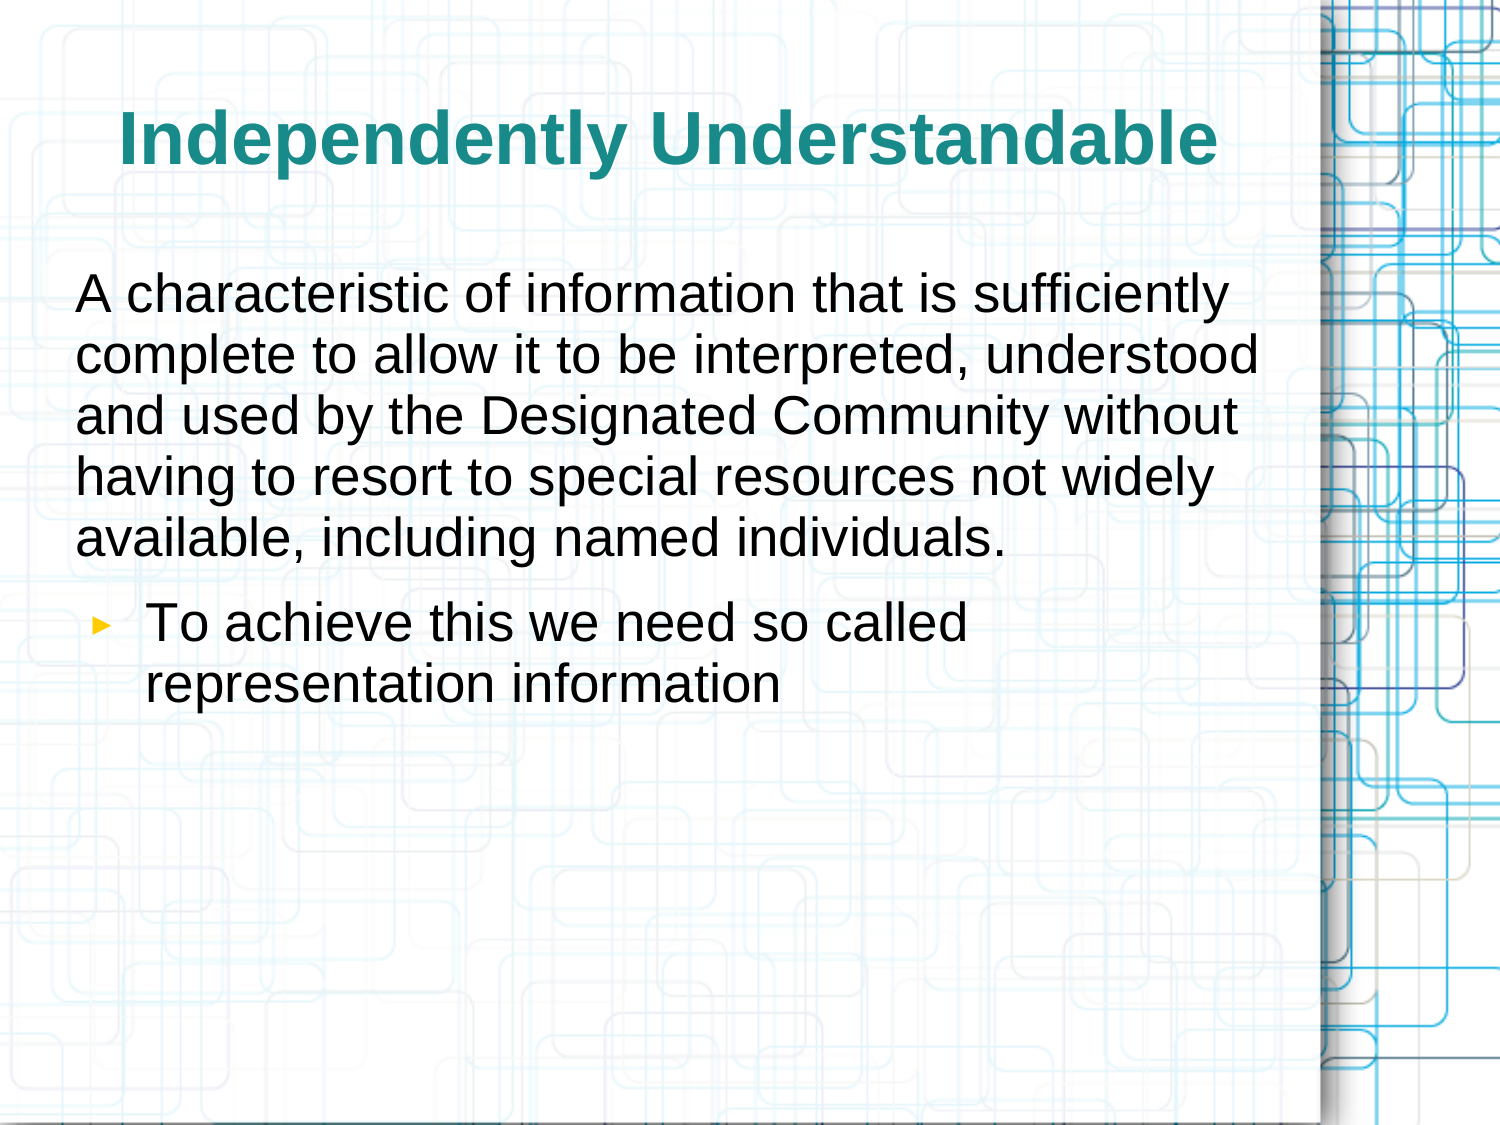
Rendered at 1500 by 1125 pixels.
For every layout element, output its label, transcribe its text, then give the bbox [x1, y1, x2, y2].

picture [0, 0, 1500, 1125]
list A characteristic of information that is sufficiently complete to allow it to be interpreted, understood and used by the Designated Community without having to resort to special resources not widely available, including named individuals. To achieve this we need so called representation information [75, 263, 1286, 1006]
title Independently Understandable [53, 44, 1286, 233]
